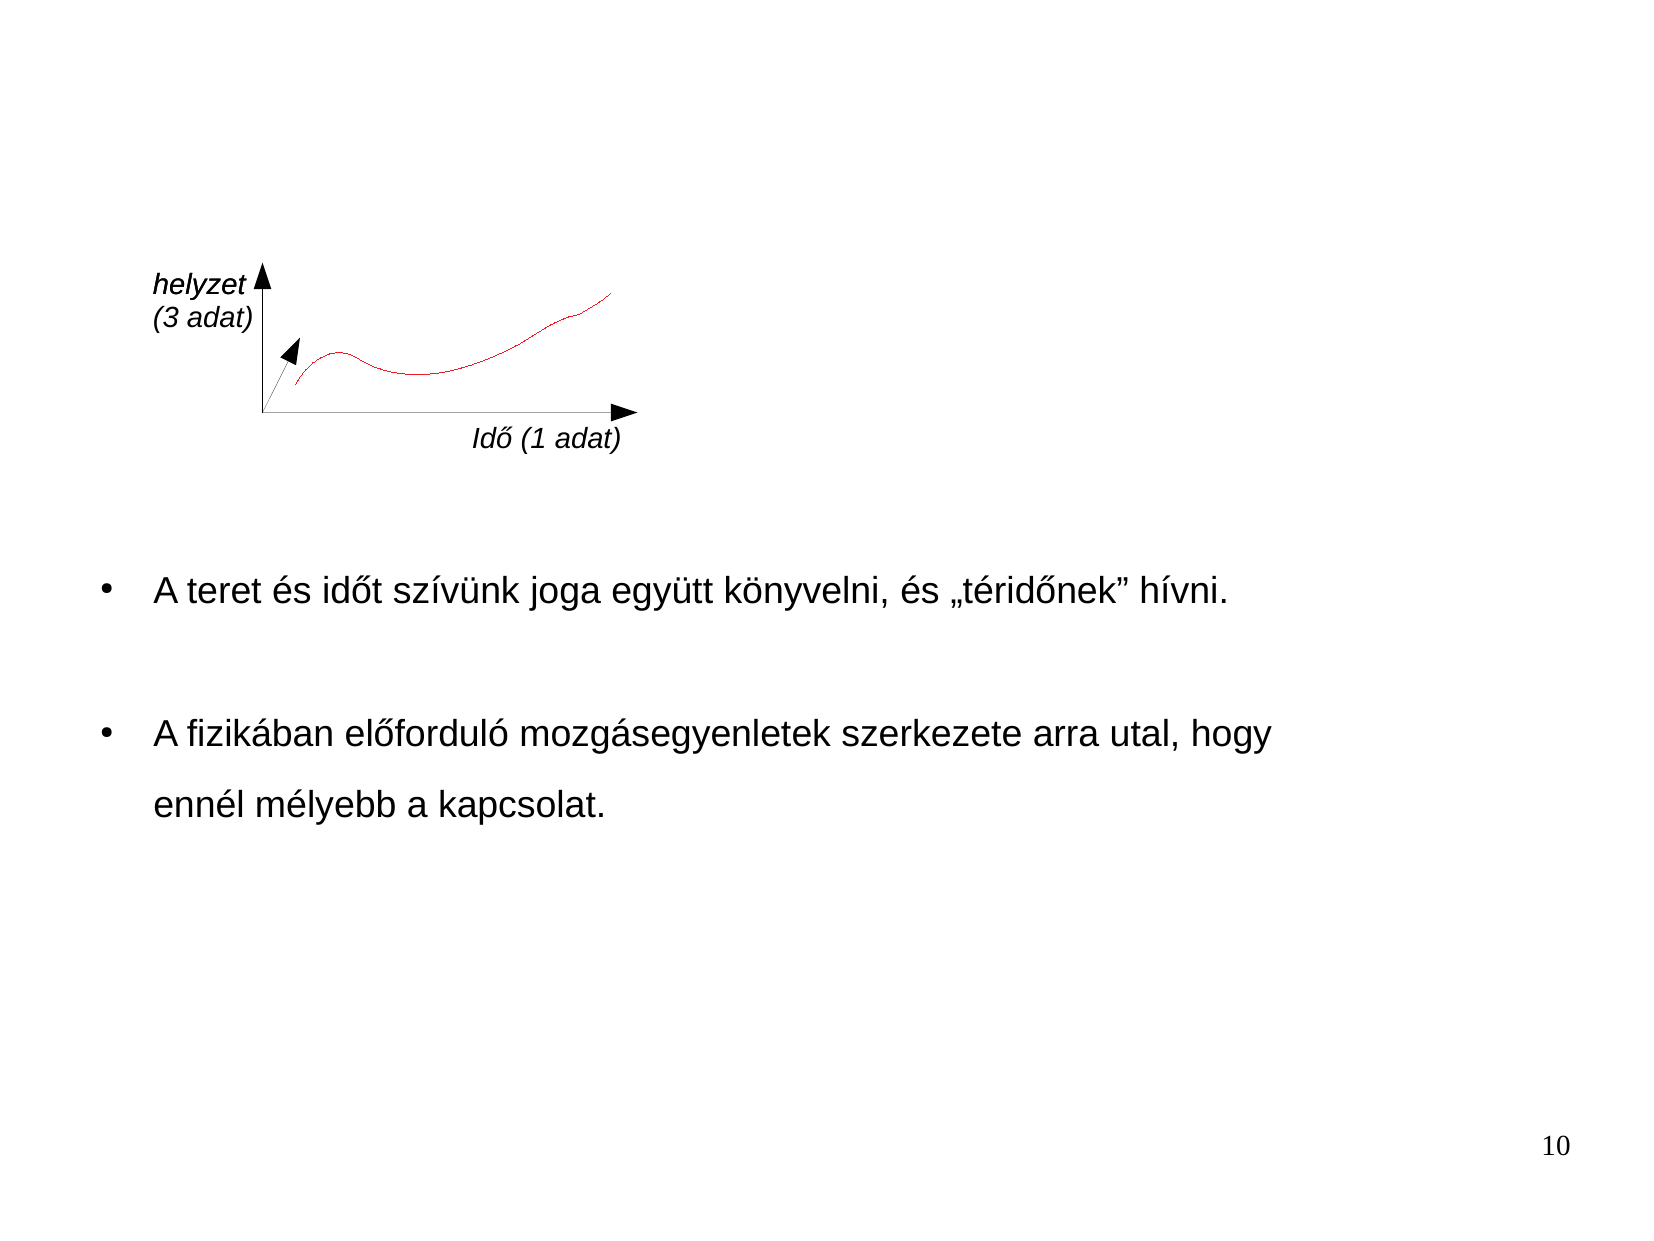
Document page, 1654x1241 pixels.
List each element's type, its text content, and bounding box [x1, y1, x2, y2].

text_box helyzet [138, 260, 261, 309]
text_box Idő (1 adat) [457, 414, 637, 462]
text_box helyzet (3 adat) [138, 260, 269, 342]
list A teret és időt szívünk joga együtt könyvelni, és „téridőnek” hívni. A fizikában előforduló mozgásegyenletek szerkezete arra utal, hogy ennél mélyebb a kapcsolat. [82, 126, 1571, 1131]
